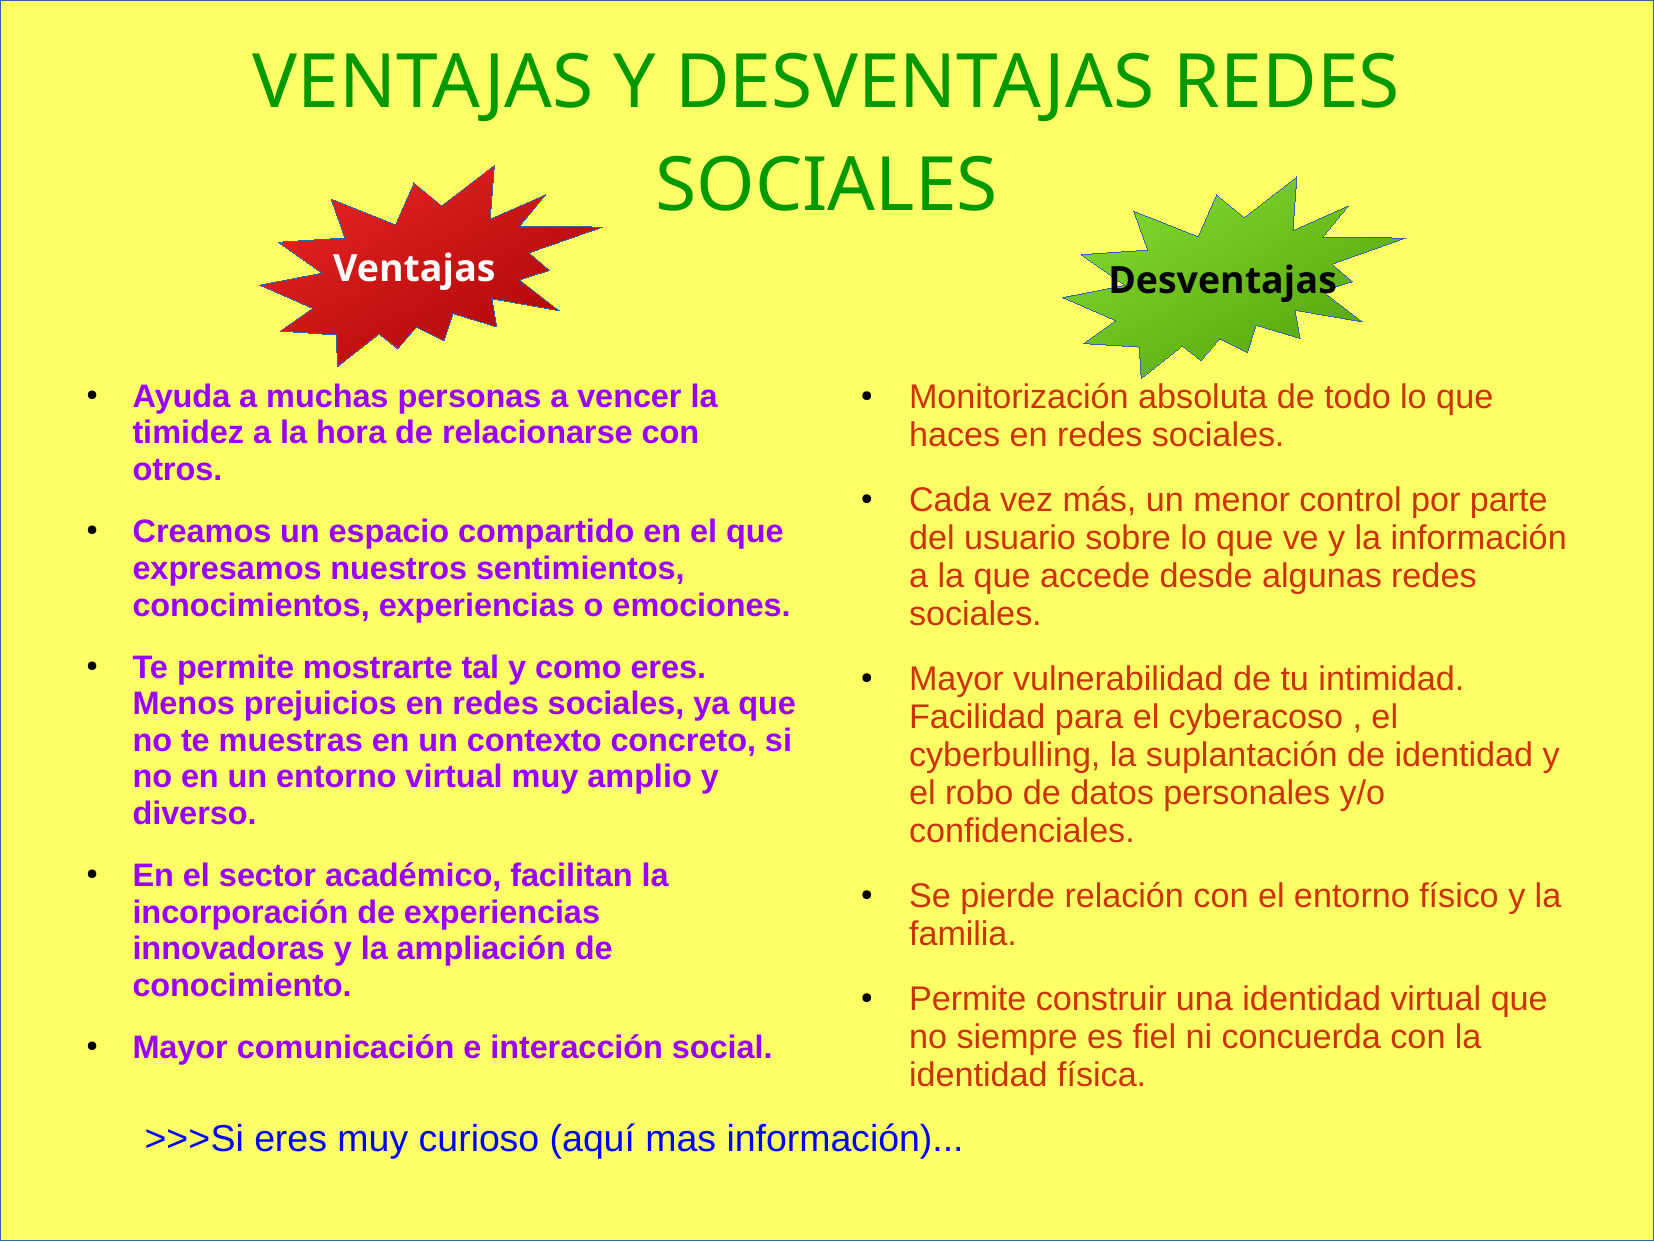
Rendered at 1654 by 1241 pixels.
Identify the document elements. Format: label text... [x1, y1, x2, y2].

text_box Ventajas [259, 165, 603, 367]
text_box >>>Si eres muy curioso (aquí mas información)... [129, 1110, 1524, 1168]
list Ayuda a muchas personas a vencer la timidez a la hora de relacionarse con otros. Creamos un espacio compartido en el que expresamos nuestros sentimientos, conocimientos, experiencias o emociones. Te permite mostrarte tal y como eres. Menos prejuicios en redes sociales, ya que no te muestras en un contexto concreto, si no en un entorno virtual muy amplio y diverso. En el sector académico, facilitan la incorporación de experiencias innovadoras y la ampliación de conocimiento. Mayor comunicación e interacción social. [70, 377, 798, 1098]
text_box Desventajas [1062, 176, 1406, 379]
title VENTAJAS Y DESVENTAJAS REDES SOCIALES [82, 23, 1571, 236]
list Monitorización absoluta de todo lo que haces en redes sociales. Cada vez más, un menor control por parte del usuario sobre lo que ve y la información a la que accede desde algunas redes sociales. Mayor vulnerabilidad de tu intimidad. Facilidad para el cyberacoso , el cyberbulling, la suplantación de identidad y el robo de datos personales y/o confidenciales. Se pierde relación con el entorno físico y la familia. Permite construir una identidad virtual que no siempre es fiel ni concuerda con la identidad física. [844, 377, 1571, 1098]
text_box [0, 0, 1654, 1241]
